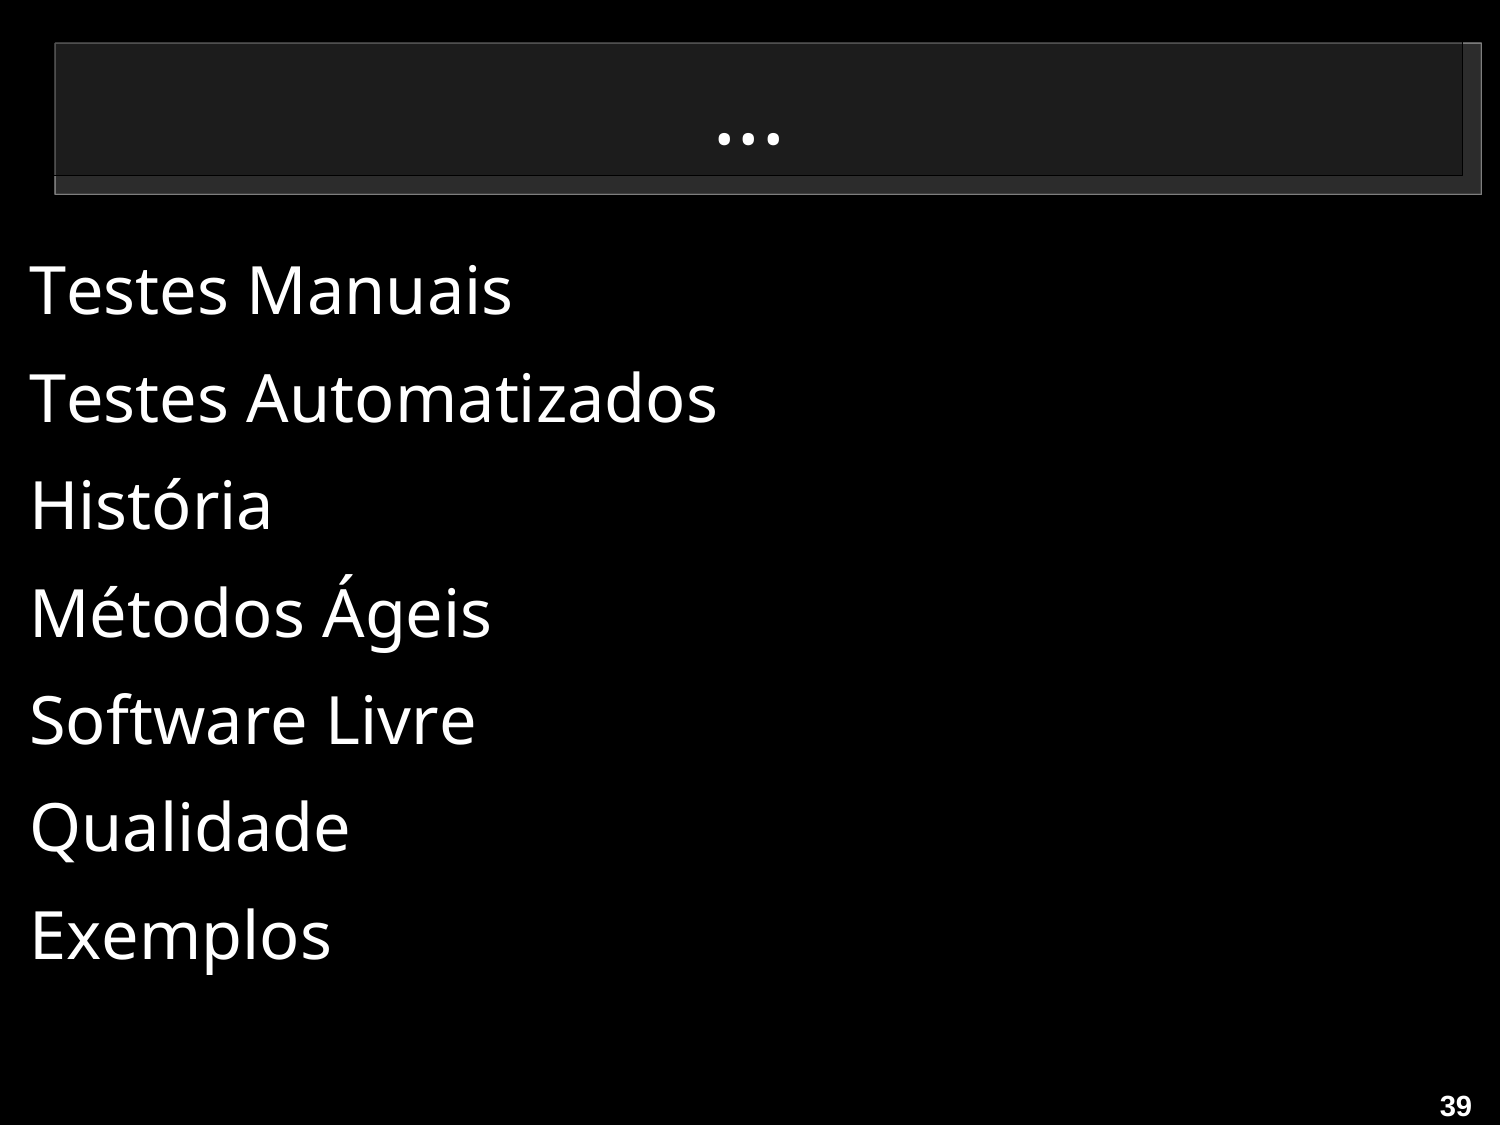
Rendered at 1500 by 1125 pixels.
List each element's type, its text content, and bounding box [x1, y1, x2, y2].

title ... [29, 38, 1469, 180]
list Testes Manuais Testes Automatizados História Métodos Ágeis Software Livre Qualidade Exemplos [29, 243, 1469, 1073]
